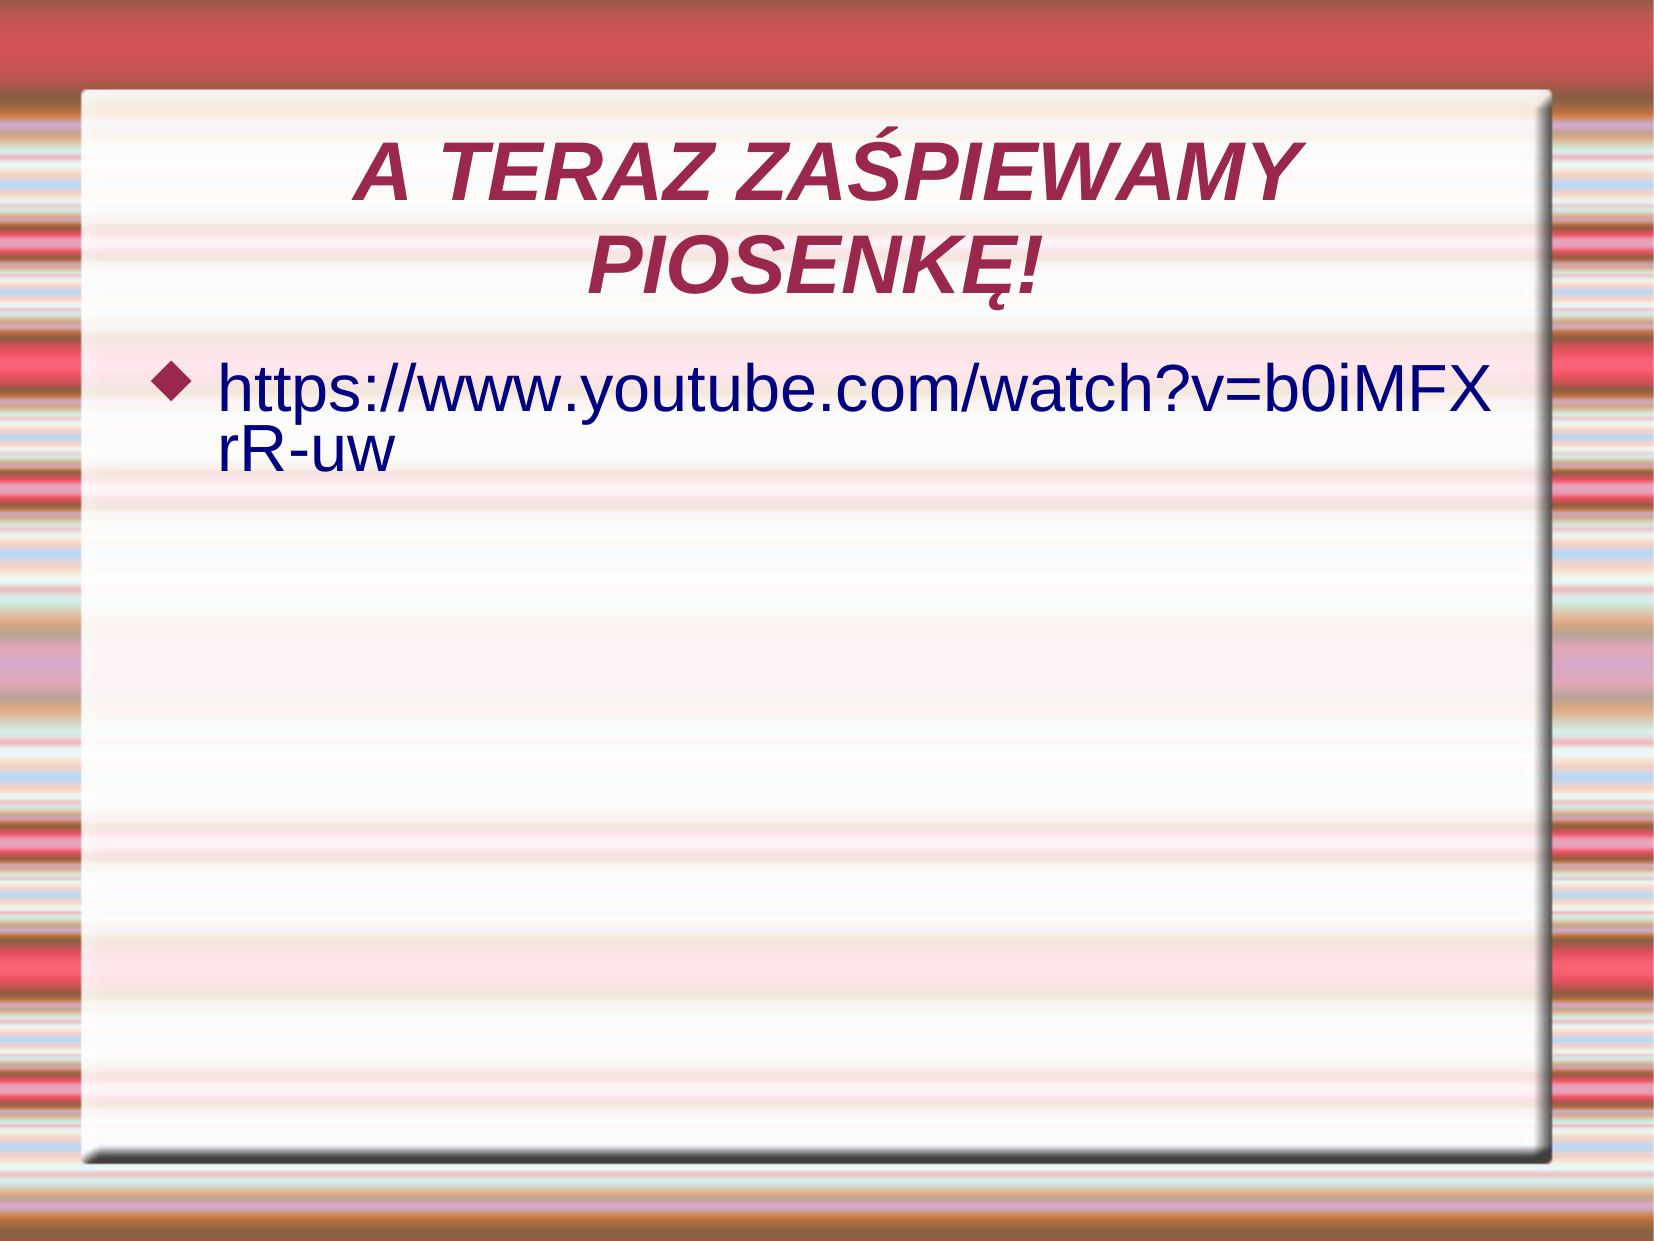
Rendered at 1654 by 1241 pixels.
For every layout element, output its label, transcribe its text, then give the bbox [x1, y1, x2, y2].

title A TERAZ ZAŚPIEWAMY PIOSENKĘ! [121, 114, 1534, 322]
picture [0, 0, 1654, 1241]
list https://www.youtube.com/watch?v=b0iMFXrR-uw [134, 350, 1516, 1133]
